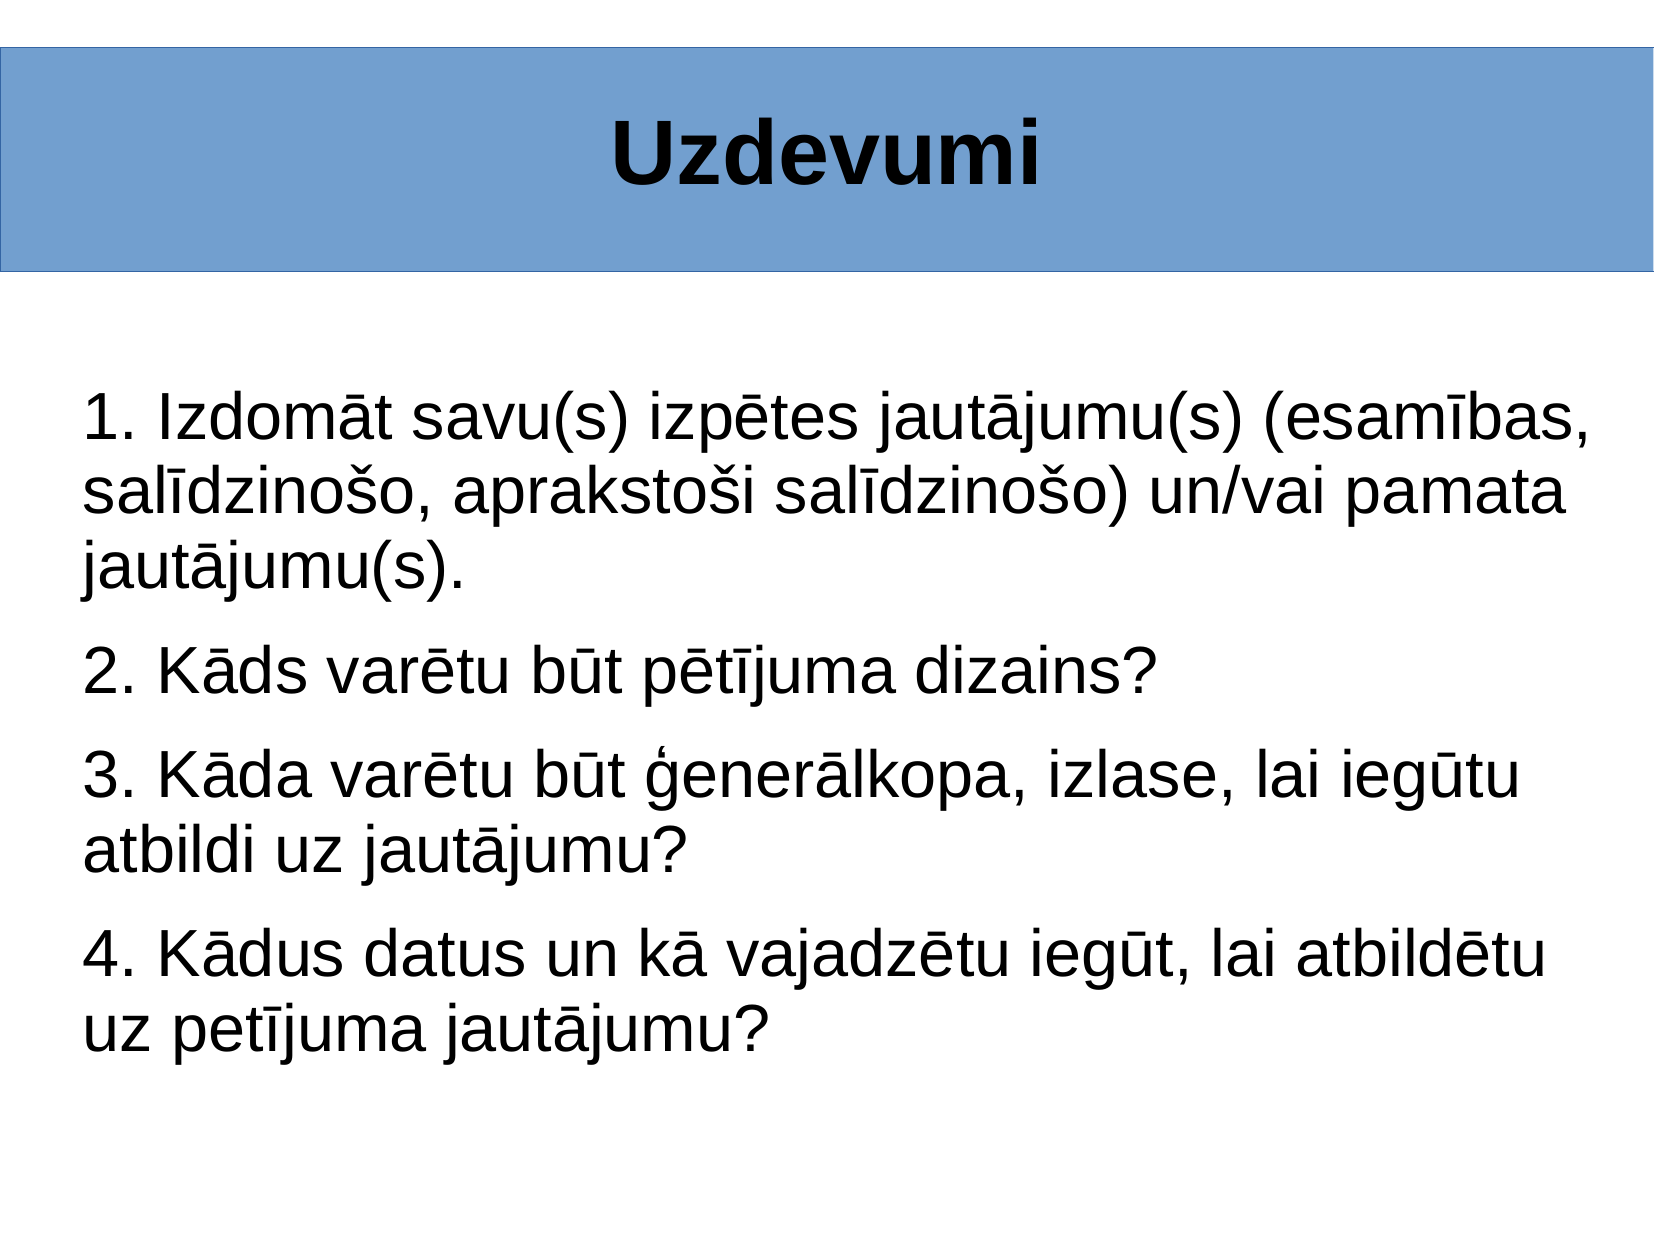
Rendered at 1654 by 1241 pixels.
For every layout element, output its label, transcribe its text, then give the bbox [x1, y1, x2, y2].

list 1. Izdomāt savu(s) izpētes jautājumu(s) (esamības, salīdzinošo, aprakstoši salīdzinošo) un/vai pamata jautājumu(s). 2. Kāds varētu būt pētījuma dizains? 3. Kāda varētu būt ģenerālkopa, izlase, lai iegūtu atbildi uz jautājumu? 4. Kādus datus un kā vajadzētu iegūt, lai atbildētu uz petījuma jautājumu? [82, 378, 1619, 1205]
title Uzdevumi [82, 49, 1571, 257]
text_box [0, 47, 1654, 272]
